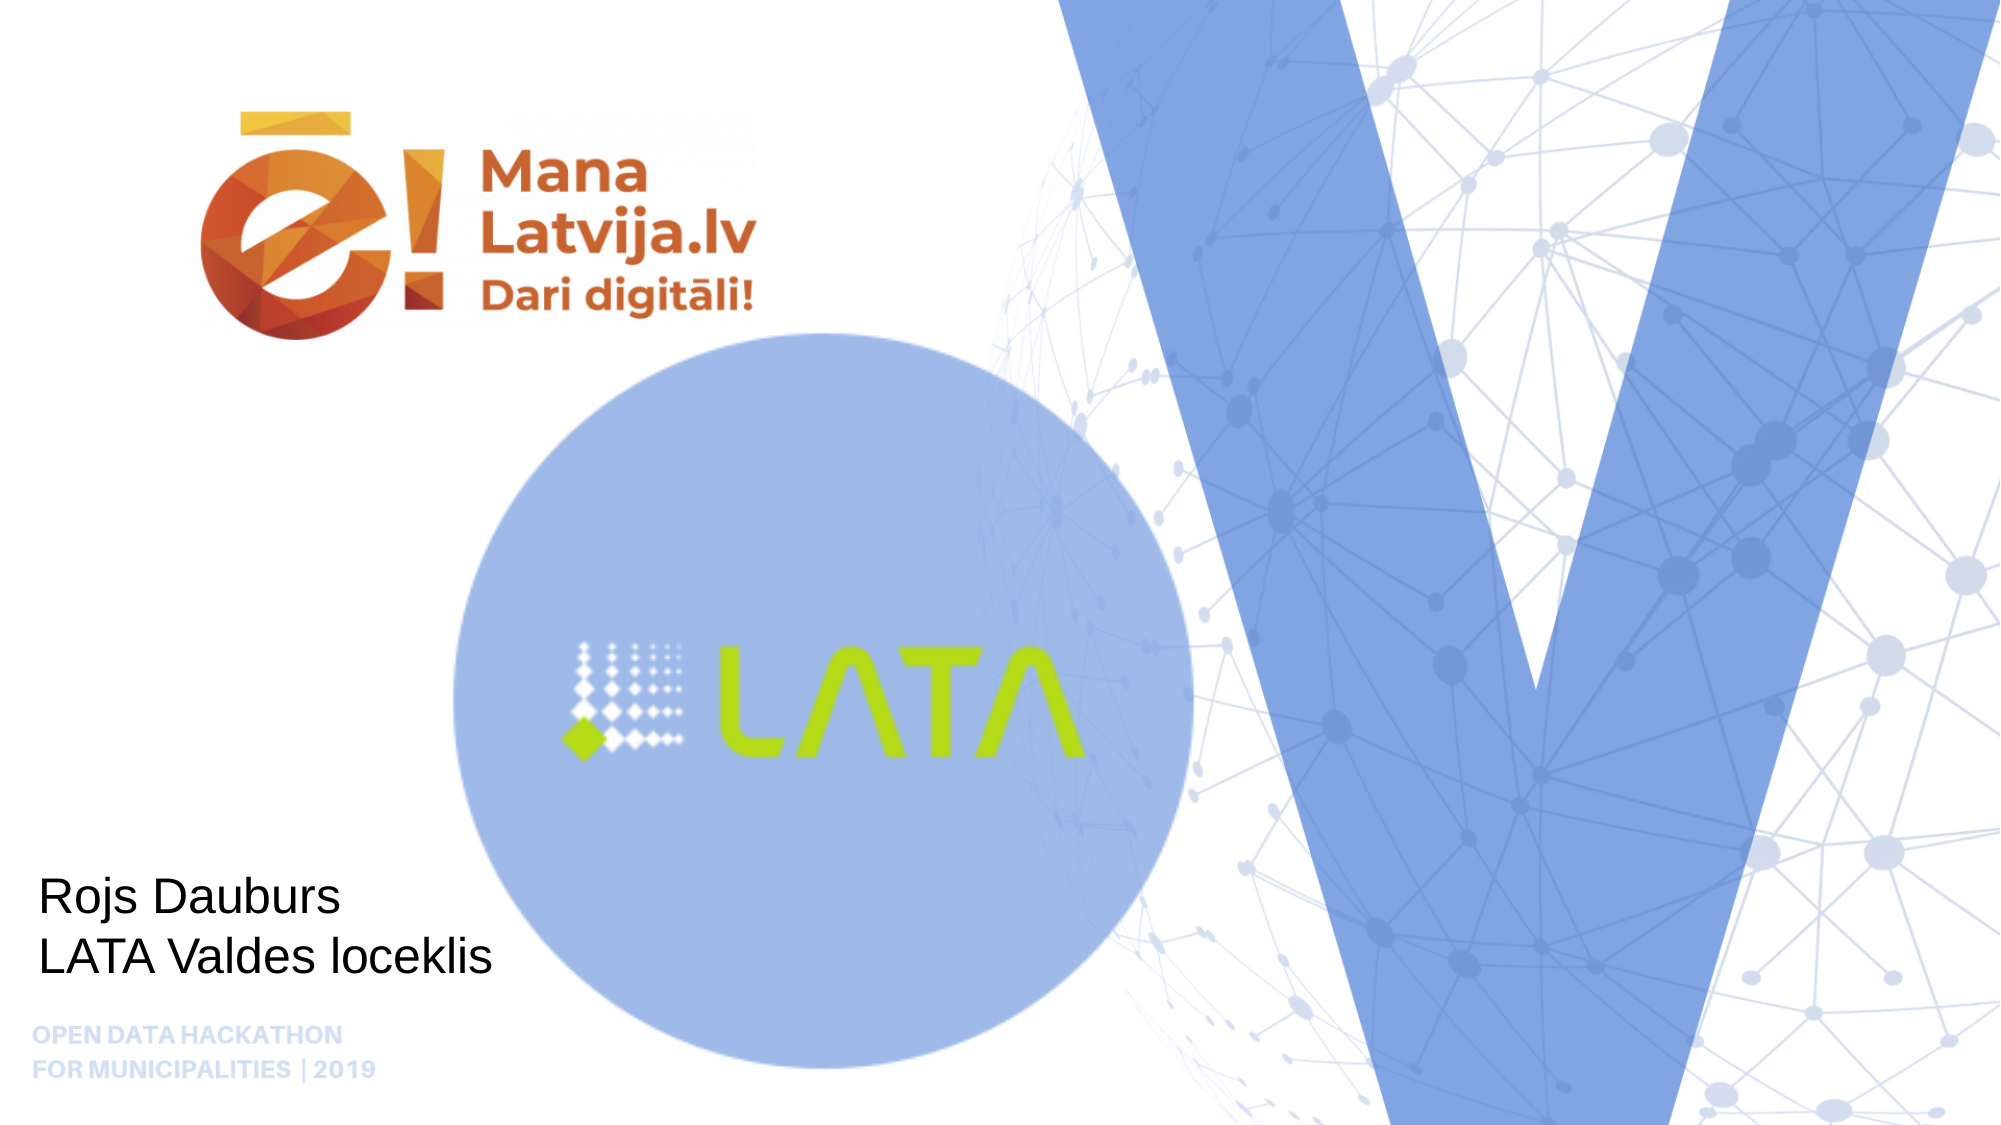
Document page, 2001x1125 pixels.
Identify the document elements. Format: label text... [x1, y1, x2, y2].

subtitle Rojs Dauburs LATA Valdes loceklis [23, 832, 90, 1016]
picture [0, 0, 2001, 1125]
